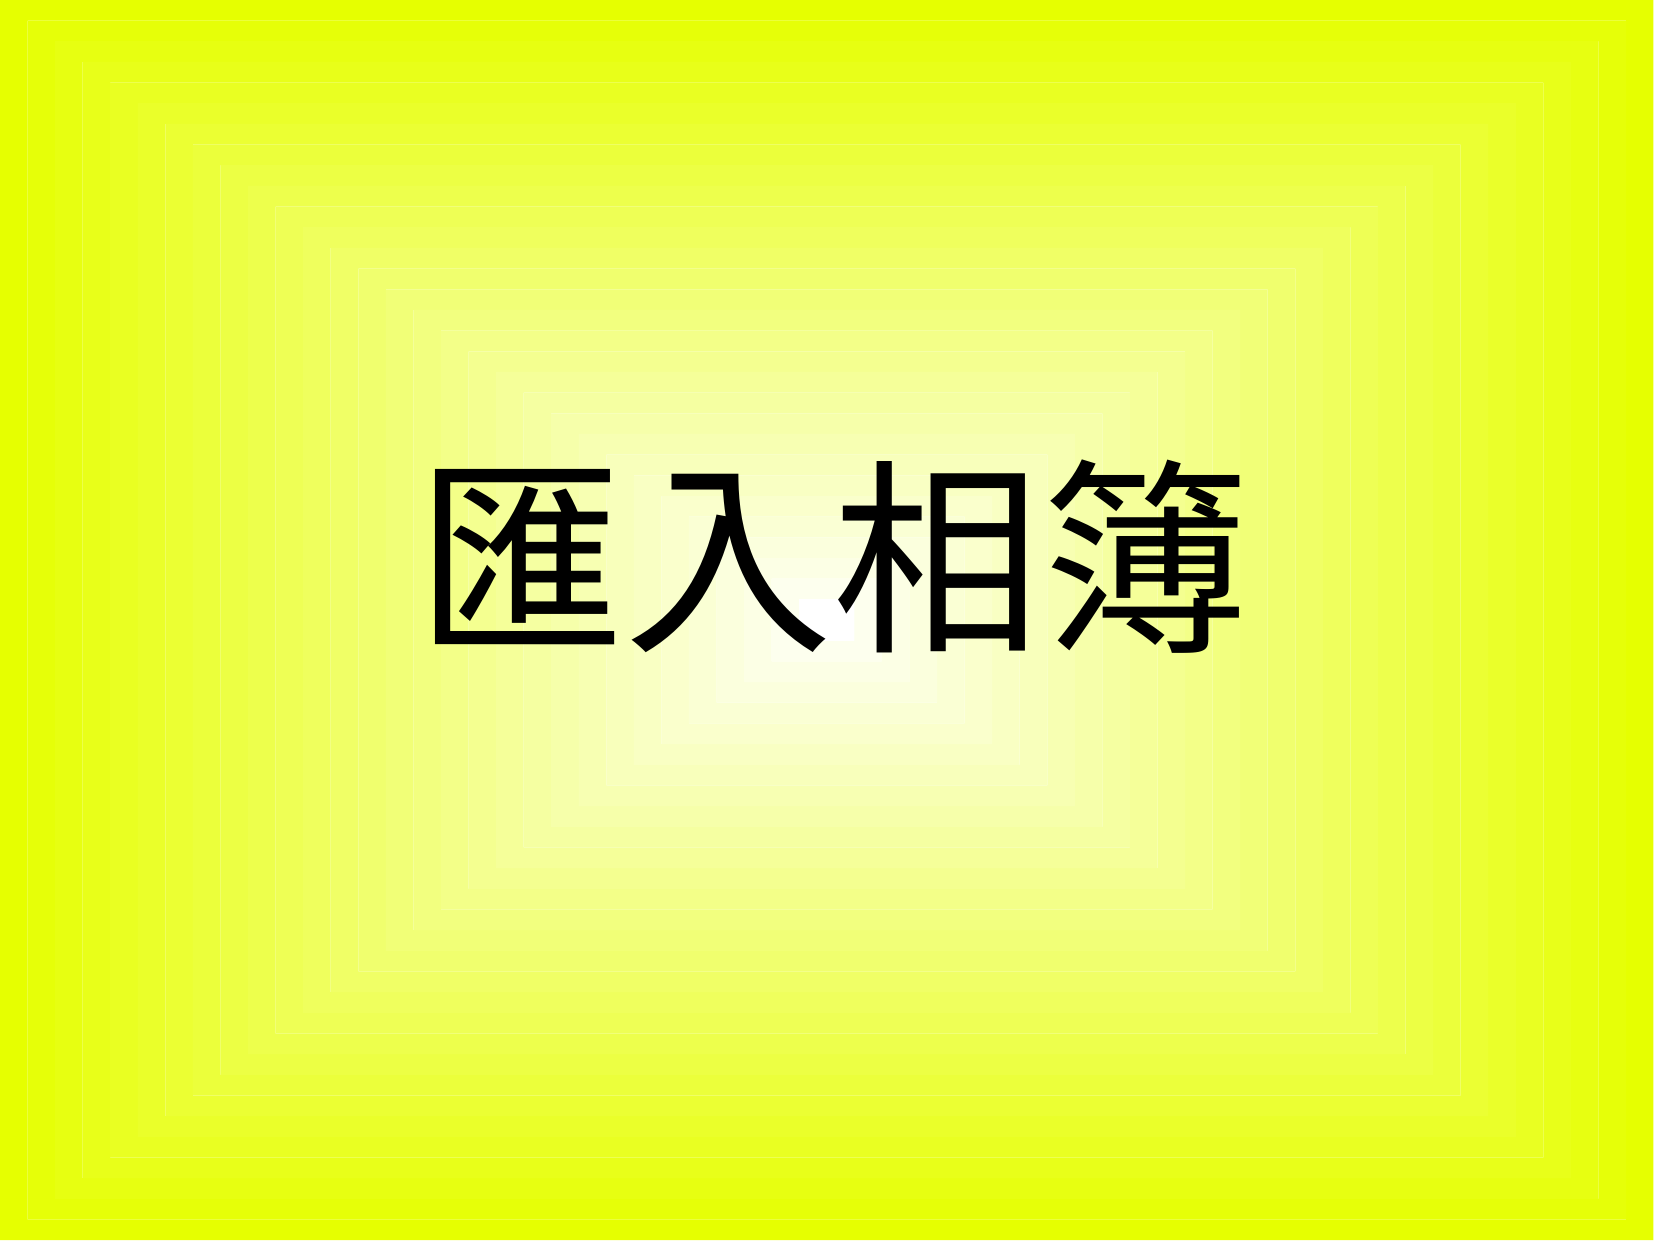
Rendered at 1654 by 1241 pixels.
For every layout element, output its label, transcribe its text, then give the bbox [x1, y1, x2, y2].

title 匯入相簿 [88, 441, 1577, 650]
